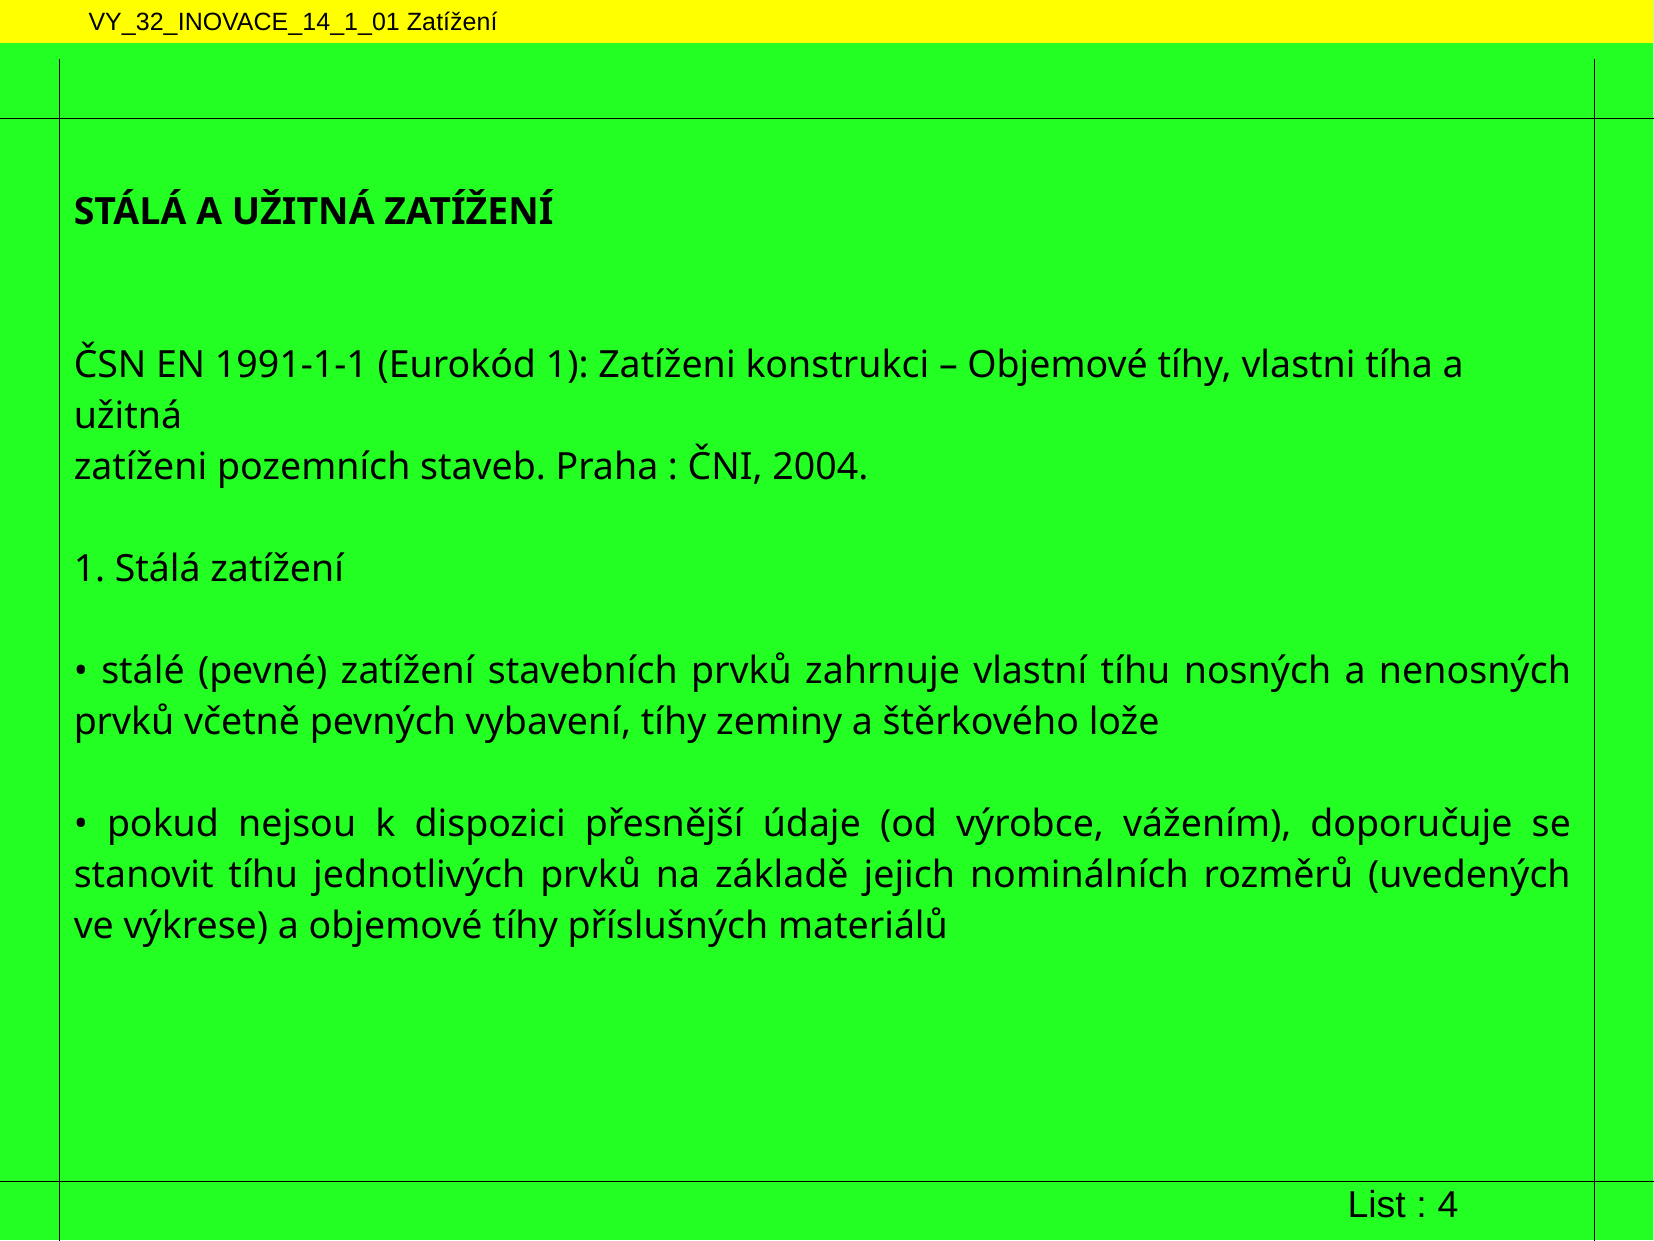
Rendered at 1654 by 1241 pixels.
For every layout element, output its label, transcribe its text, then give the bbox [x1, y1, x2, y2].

text_box VY_32_INOVACE_14_1_01 Zatížení [0, 0, 1654, 43]
text_box STÁLÁ A UŽITNÁ ZATÍŽENÍ ČSN EN 1991-1-1 (Eurokód 1): Zatíženi konstrukci – Objemové tíhy, vlastni tíha a užitná zatíženi pozemních staveb. Praha : ČNI, 2004. 1. Stálá zatížení • stálé (pevné) zatížení stavebních prvků zahrnuje vlastní tíhu nosných a nenosných prvků včetně pevných vybavení, tíhy zeminy a štěrkového lože • pokud nejsou k dispozici přesnější údaje (od výrobce, vážením), doporučuje se stanovit tíhu jednotlivých prvků na základě jejich nominálních rozměrů (uvedených ve výkrese) a objemové tíhy příslušných materiálů [60, 177, 1588, 905]
text_box List : <číslo> [1357, 1176, 1599, 1241]
